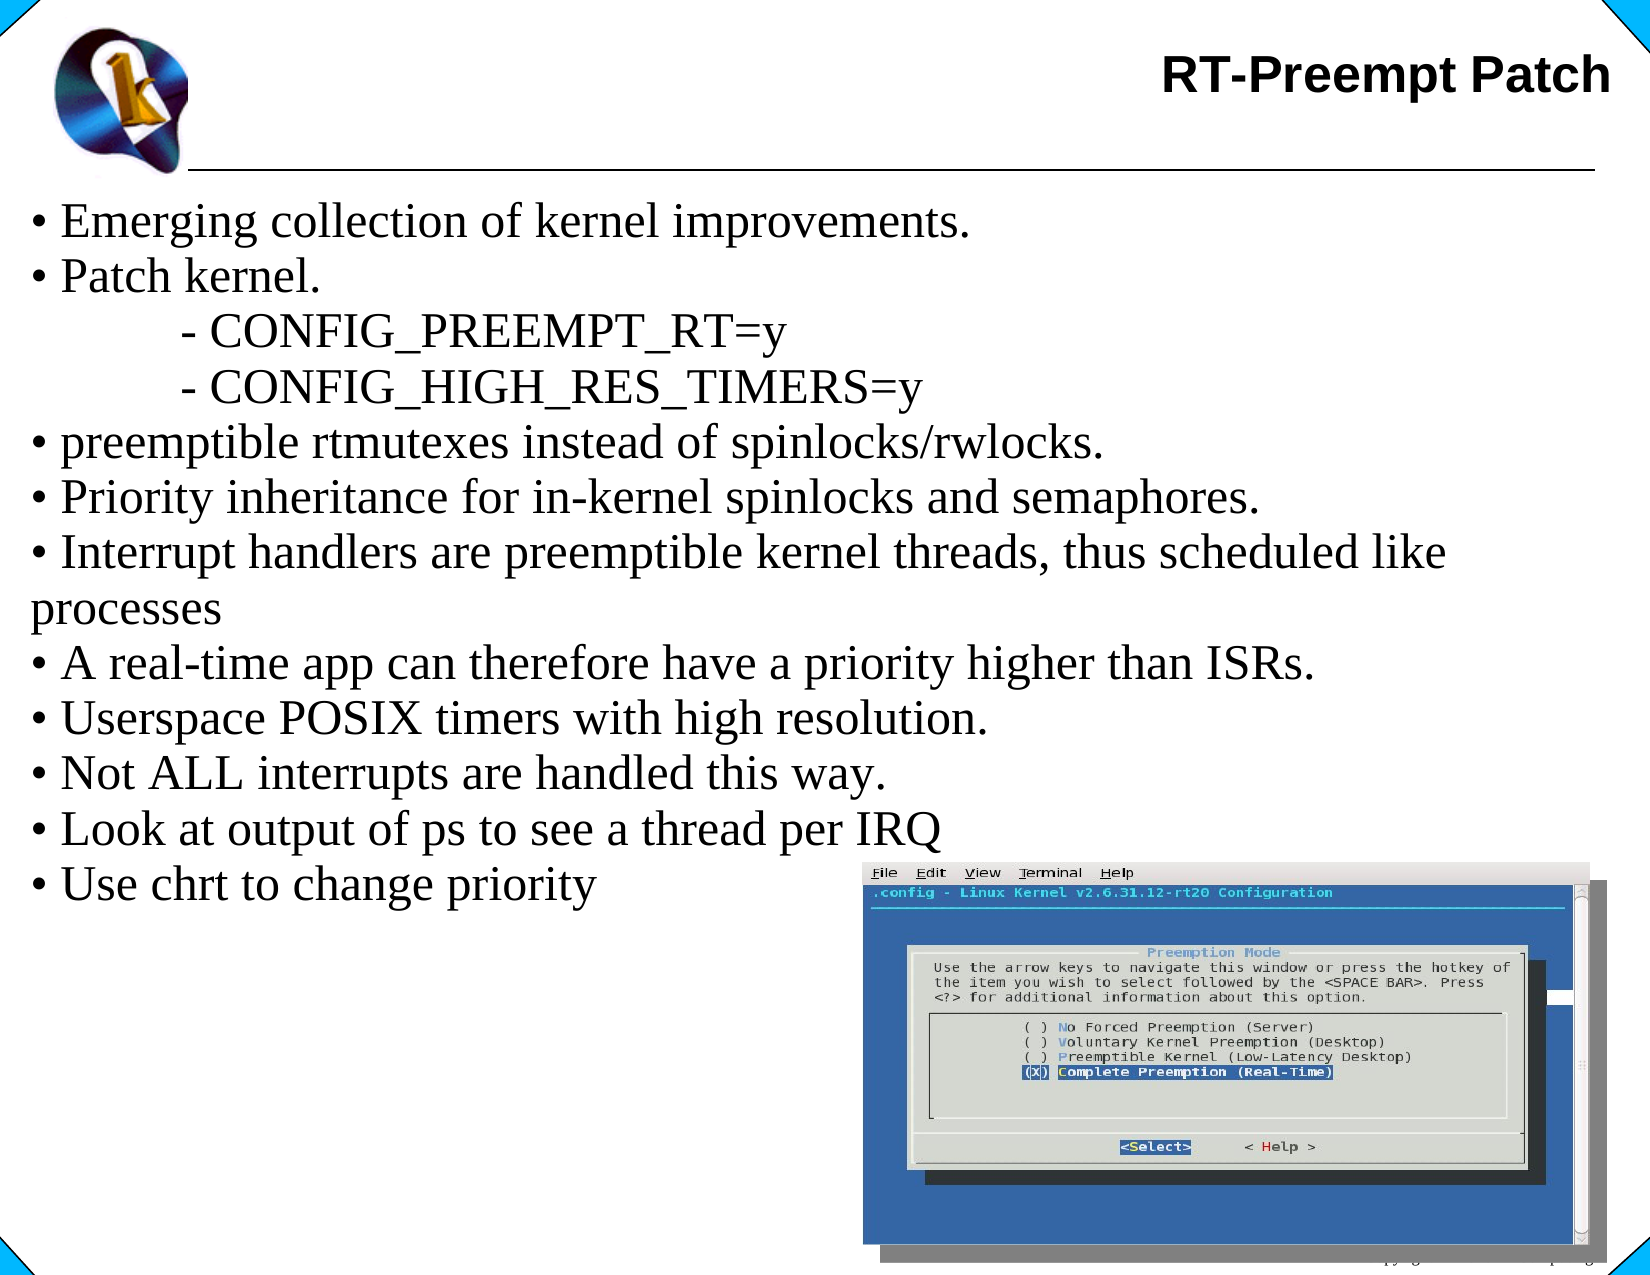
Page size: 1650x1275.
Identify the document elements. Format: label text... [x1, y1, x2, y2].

title RT-Preempt Patch [437, 0, 1613, 151]
picture [53, 17, 188, 185]
text_box Emerging collection of kernel improvements. Patch kernel. - CONFIG_PREEMPT_RT=y - CONFIG_HIGH_RES_TIMERS=y preemptible rtmutexes instead of spinlocks/rwlocks. Priority inheritance for in-kernel spinlocks and semaphores. Interrupt handlers are preemptible kernel threads, thus scheduled like processes A real-time app can therefore have a priority higher than ISRs. Userspace POSIX timers with high resolution. Not ALL interrupts are handled this way. Look at output of ps to see a thread per IRQ Use chrt to change priority [15, 185, 1516, 919]
picture [862, 862, 1590, 1246]
